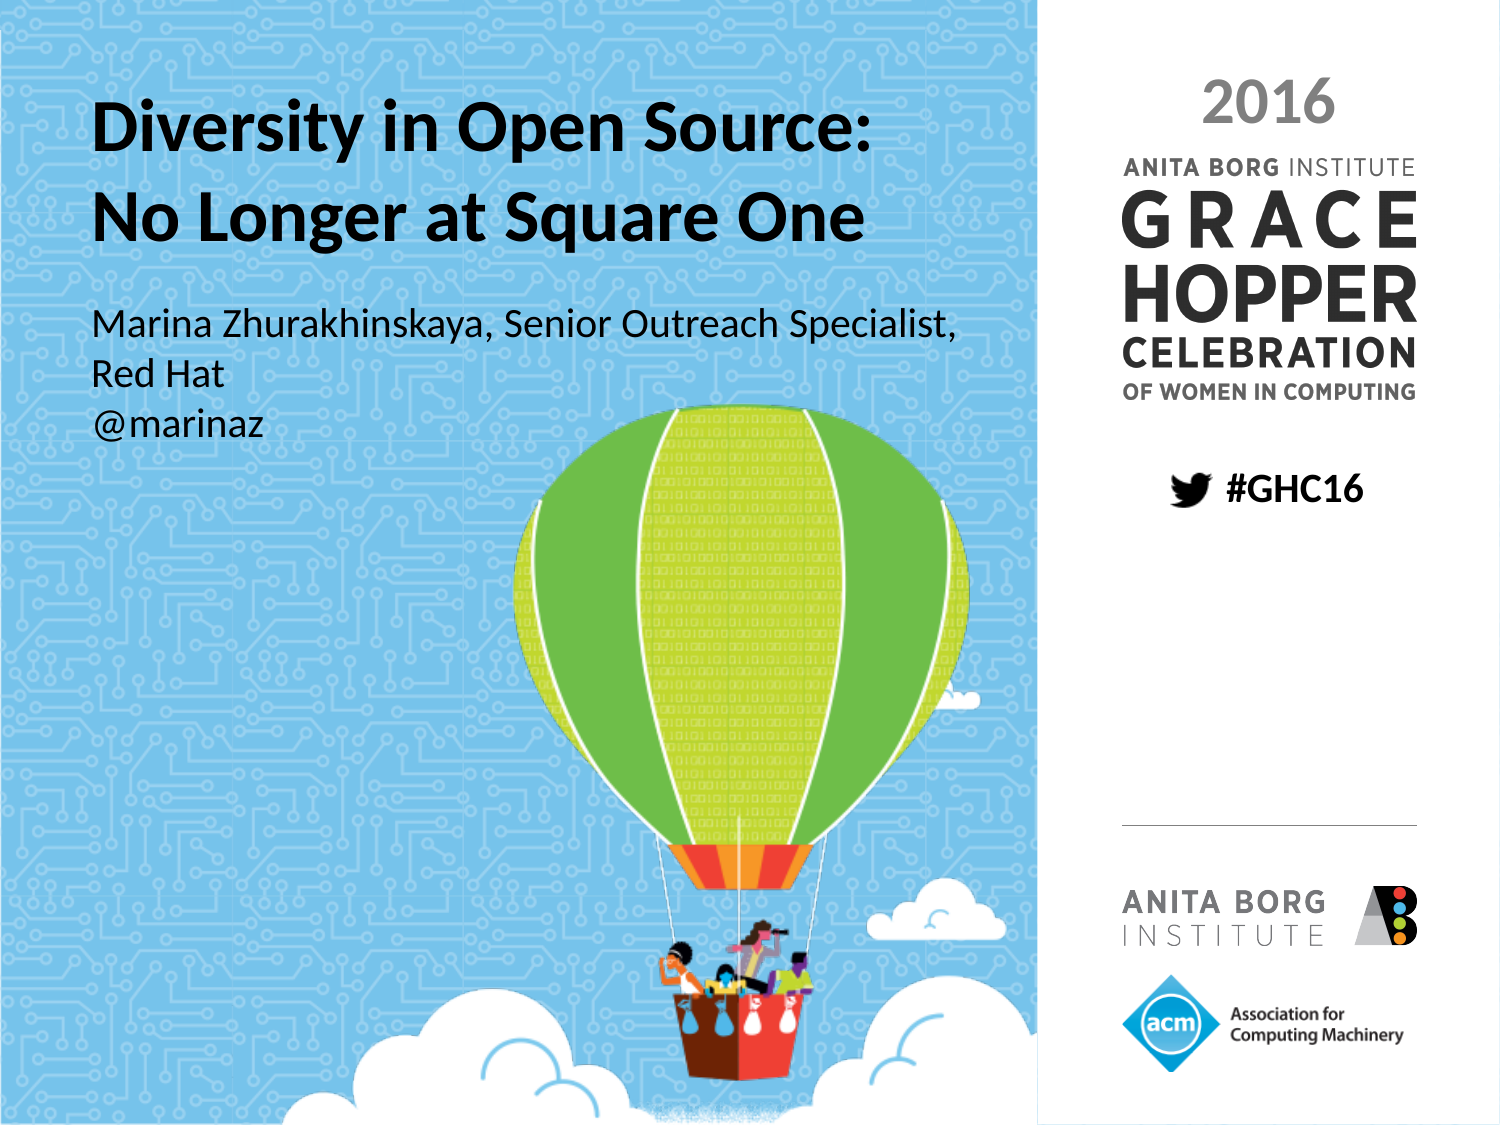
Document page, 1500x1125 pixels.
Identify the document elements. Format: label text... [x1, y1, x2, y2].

picture [1122, 158, 1417, 400]
picture [1122, 886, 1417, 946]
picture [0, 0, 1037, 1125]
text_box Marina Zhurakhinskaya, Senior Outreach Specialist, Red Hat @marinaz [76, 288, 987, 414]
picture [1170, 469, 1213, 512]
text_box Diversity in Open Source: No Longer at Square One [76, 68, 987, 283]
